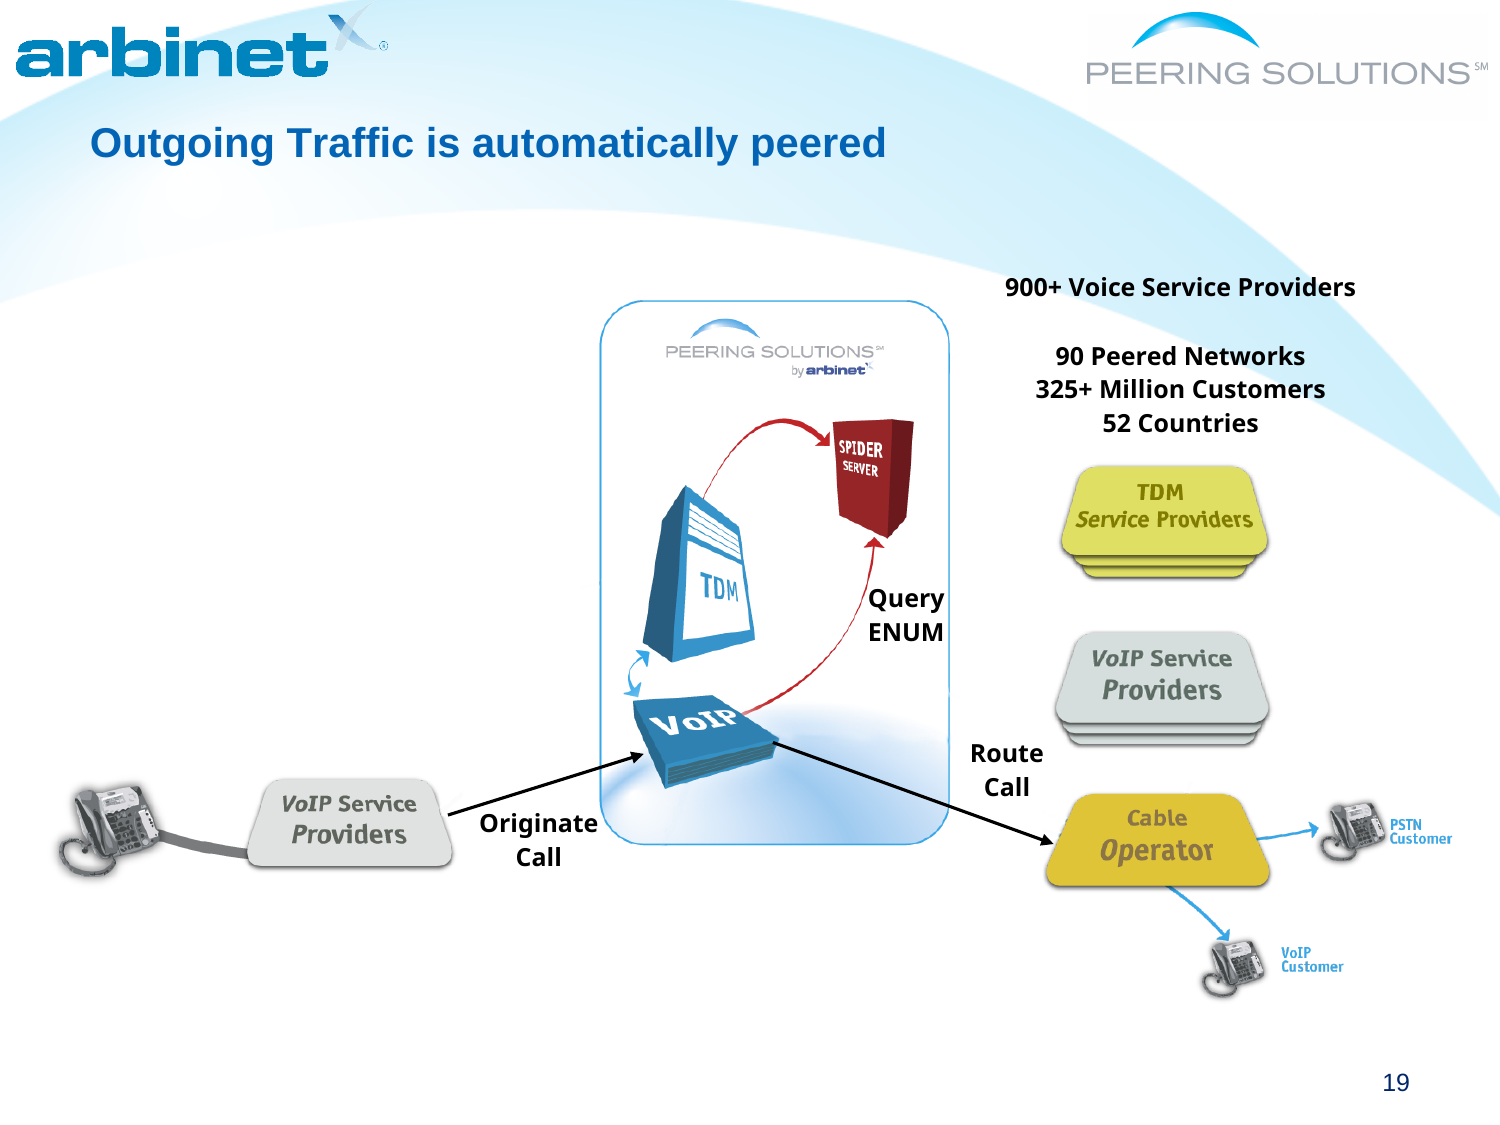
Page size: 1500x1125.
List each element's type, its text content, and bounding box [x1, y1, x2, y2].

text_box Route Call [955, 728, 1059, 812]
text_box Query ENUM [853, 573, 960, 657]
title Outgoing Traffic is automatically peered [75, 112, 1426, 178]
text_box 900+ Voice Service Providers 90 Peered Networks 325+ Million Customers 52 Countries [990, 262, 1372, 448]
picture [0, 0, 1500, 1125]
text_box Originate Call [464, 797, 614, 882]
